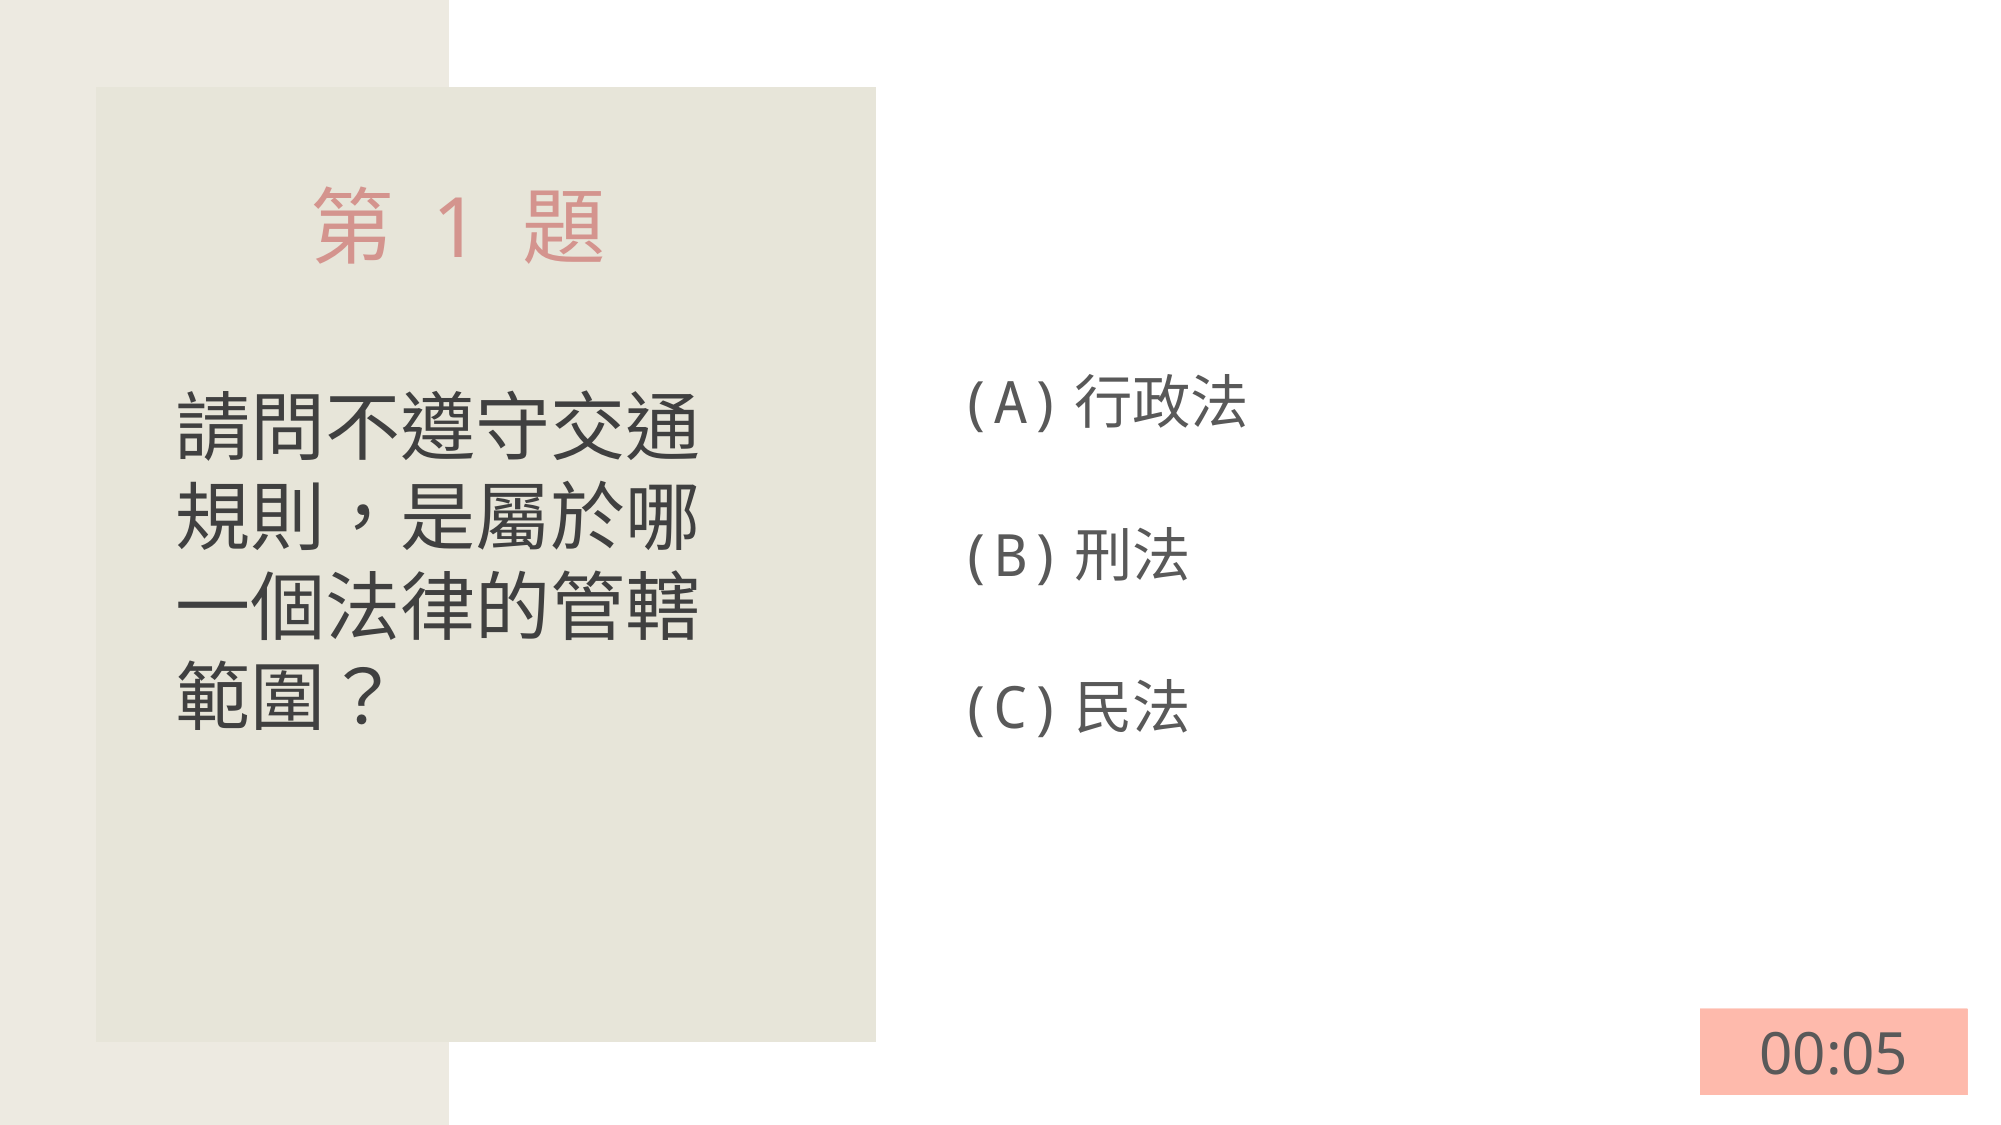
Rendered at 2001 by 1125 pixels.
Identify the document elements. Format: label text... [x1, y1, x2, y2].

text_box 第 1 題 [251, 165, 665, 282]
text_box 刑法 [1059, 510, 1527, 597]
text_box 00:05 [1700, 1008, 1968, 1095]
text_box (C) [943, 662, 1059, 749]
text_box 行政法 [1059, 357, 1527, 444]
text_box (B) [943, 510, 1059, 597]
text_box (A) [943, 357, 1059, 444]
text_box 請問不遵守交通規則，是屬於哪一個法律的管轄範圍？ [160, 369, 756, 749]
text_box 民法 [1059, 662, 1527, 749]
